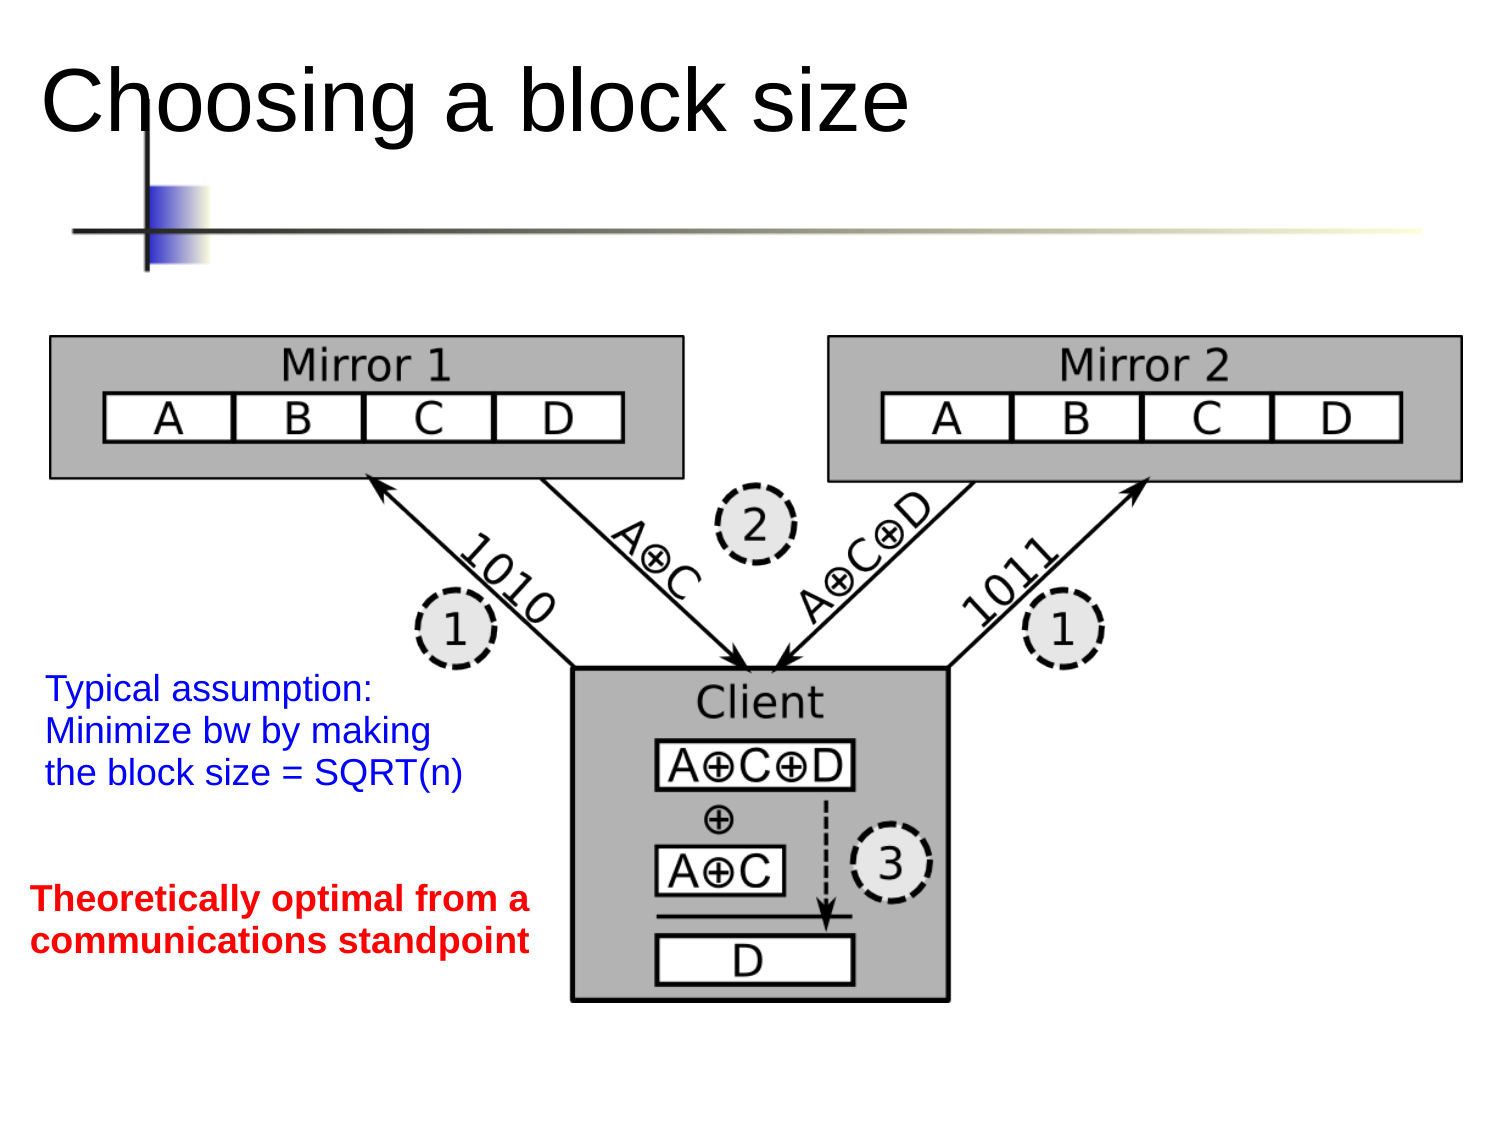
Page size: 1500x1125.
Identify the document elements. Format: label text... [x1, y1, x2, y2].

picture [0, 0, 1500, 1125]
title Choosing a block size [40, 50, 1500, 201]
text_box Typical assumption: Minimize bw by making the block size = SQRT(n) [30, 660, 481, 801]
text_box Theoretically optimal from a communications standpoint [15, 870, 556, 969]
